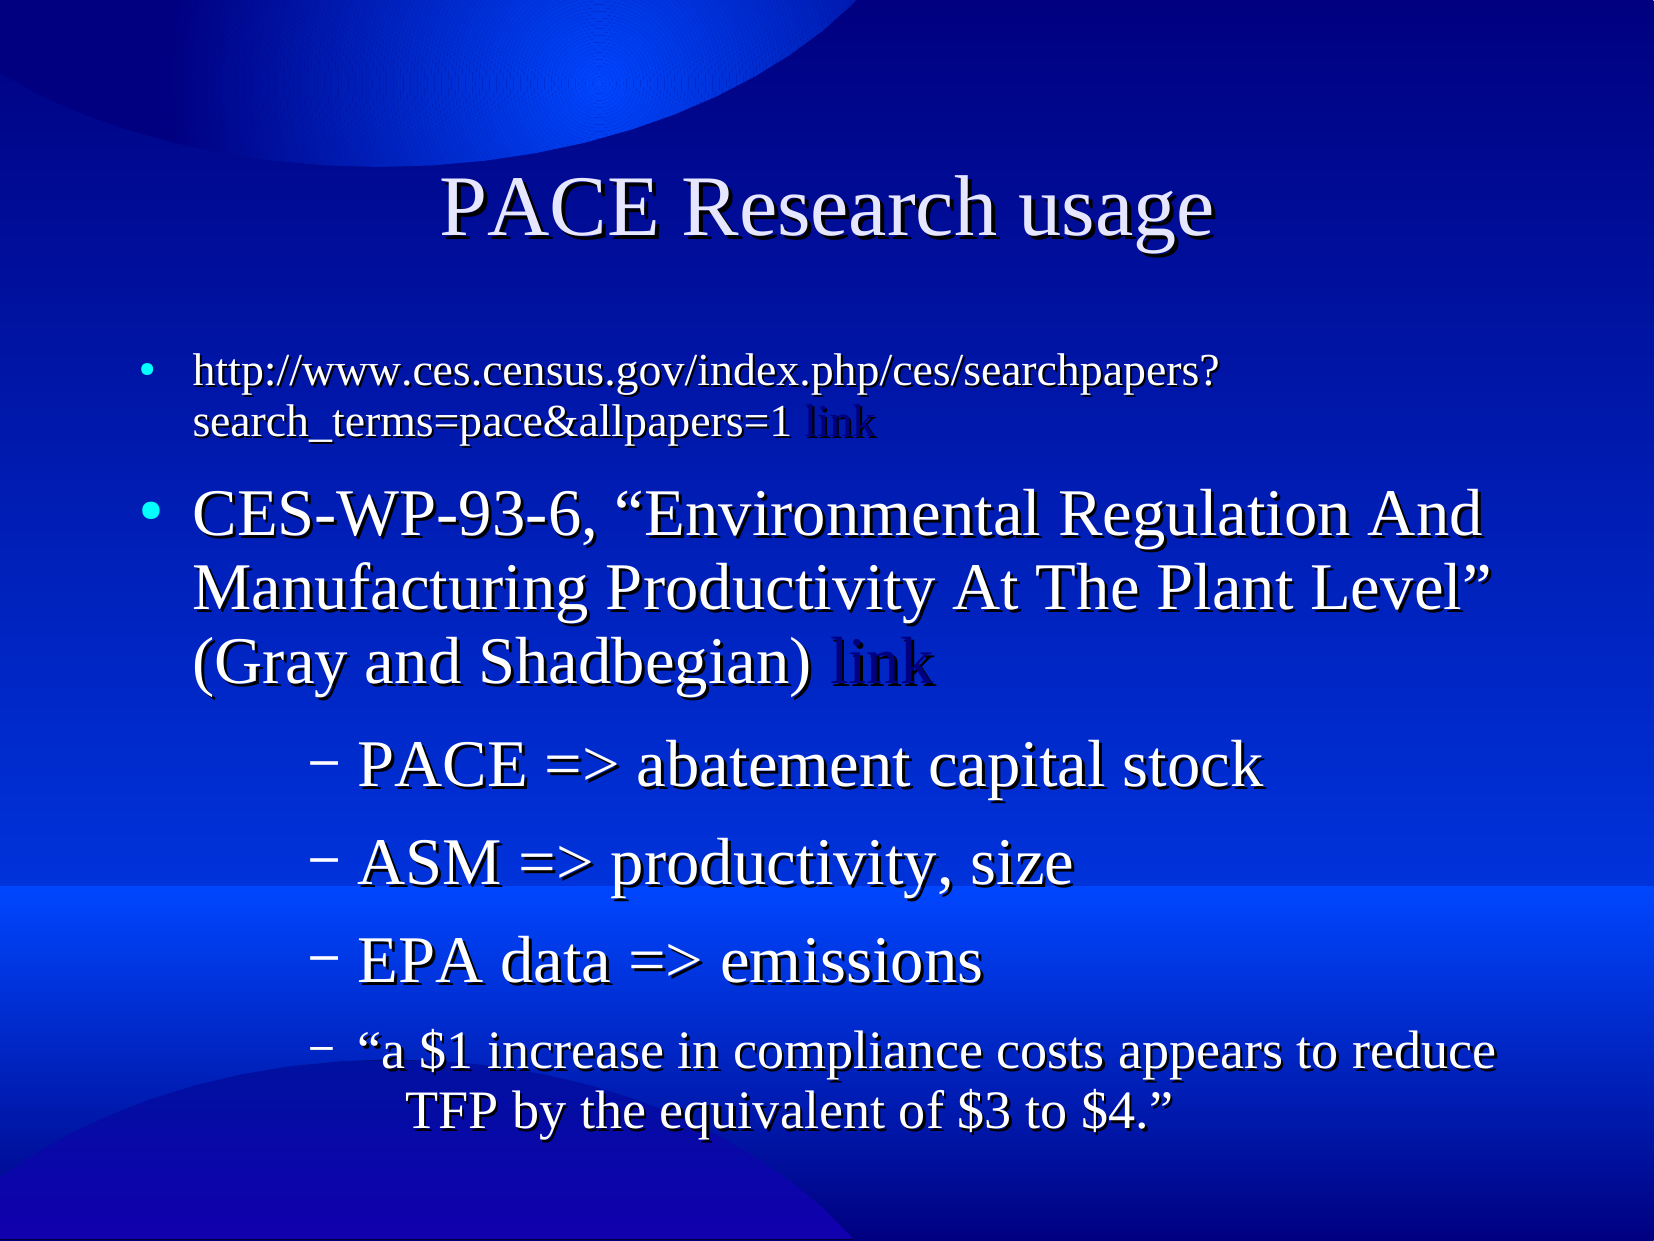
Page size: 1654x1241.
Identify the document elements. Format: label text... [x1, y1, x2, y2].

title PACE Research usage [121, 102, 1534, 310]
list http://www.ces.census.gov/index.php/ces/searchpapers?search_terms=pace&allpapers=1 link CES-WP-93-6, “Environmental Regulation And Manufacturing Productivity At The Plant Level” (Gray and Shadbegian) link PACE => abatement capital stock ASM => productivity, size EPA data => emissions “a $1 increase in compliance costs appears to reduce TFP by the equivalent of $3 to $4.” [121, 344, 1534, 1164]
